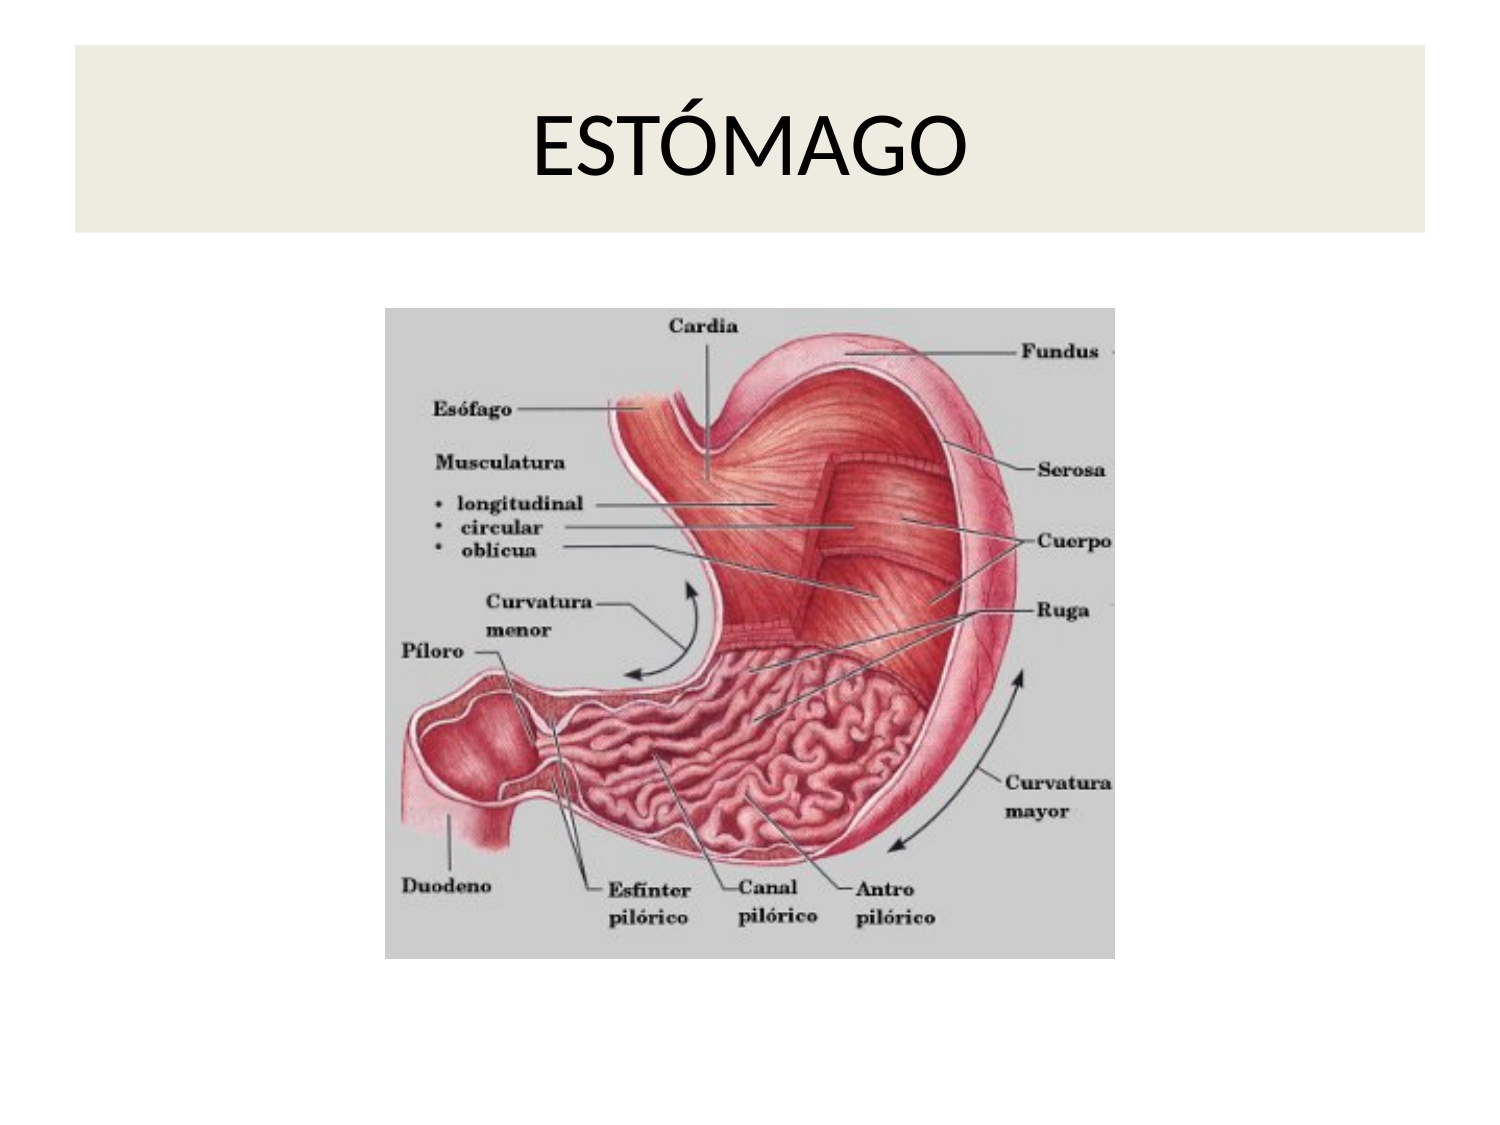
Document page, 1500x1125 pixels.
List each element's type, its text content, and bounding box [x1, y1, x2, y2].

title ESTÓMAGO [75, 45, 1425, 233]
picture [385, 308, 1115, 959]
